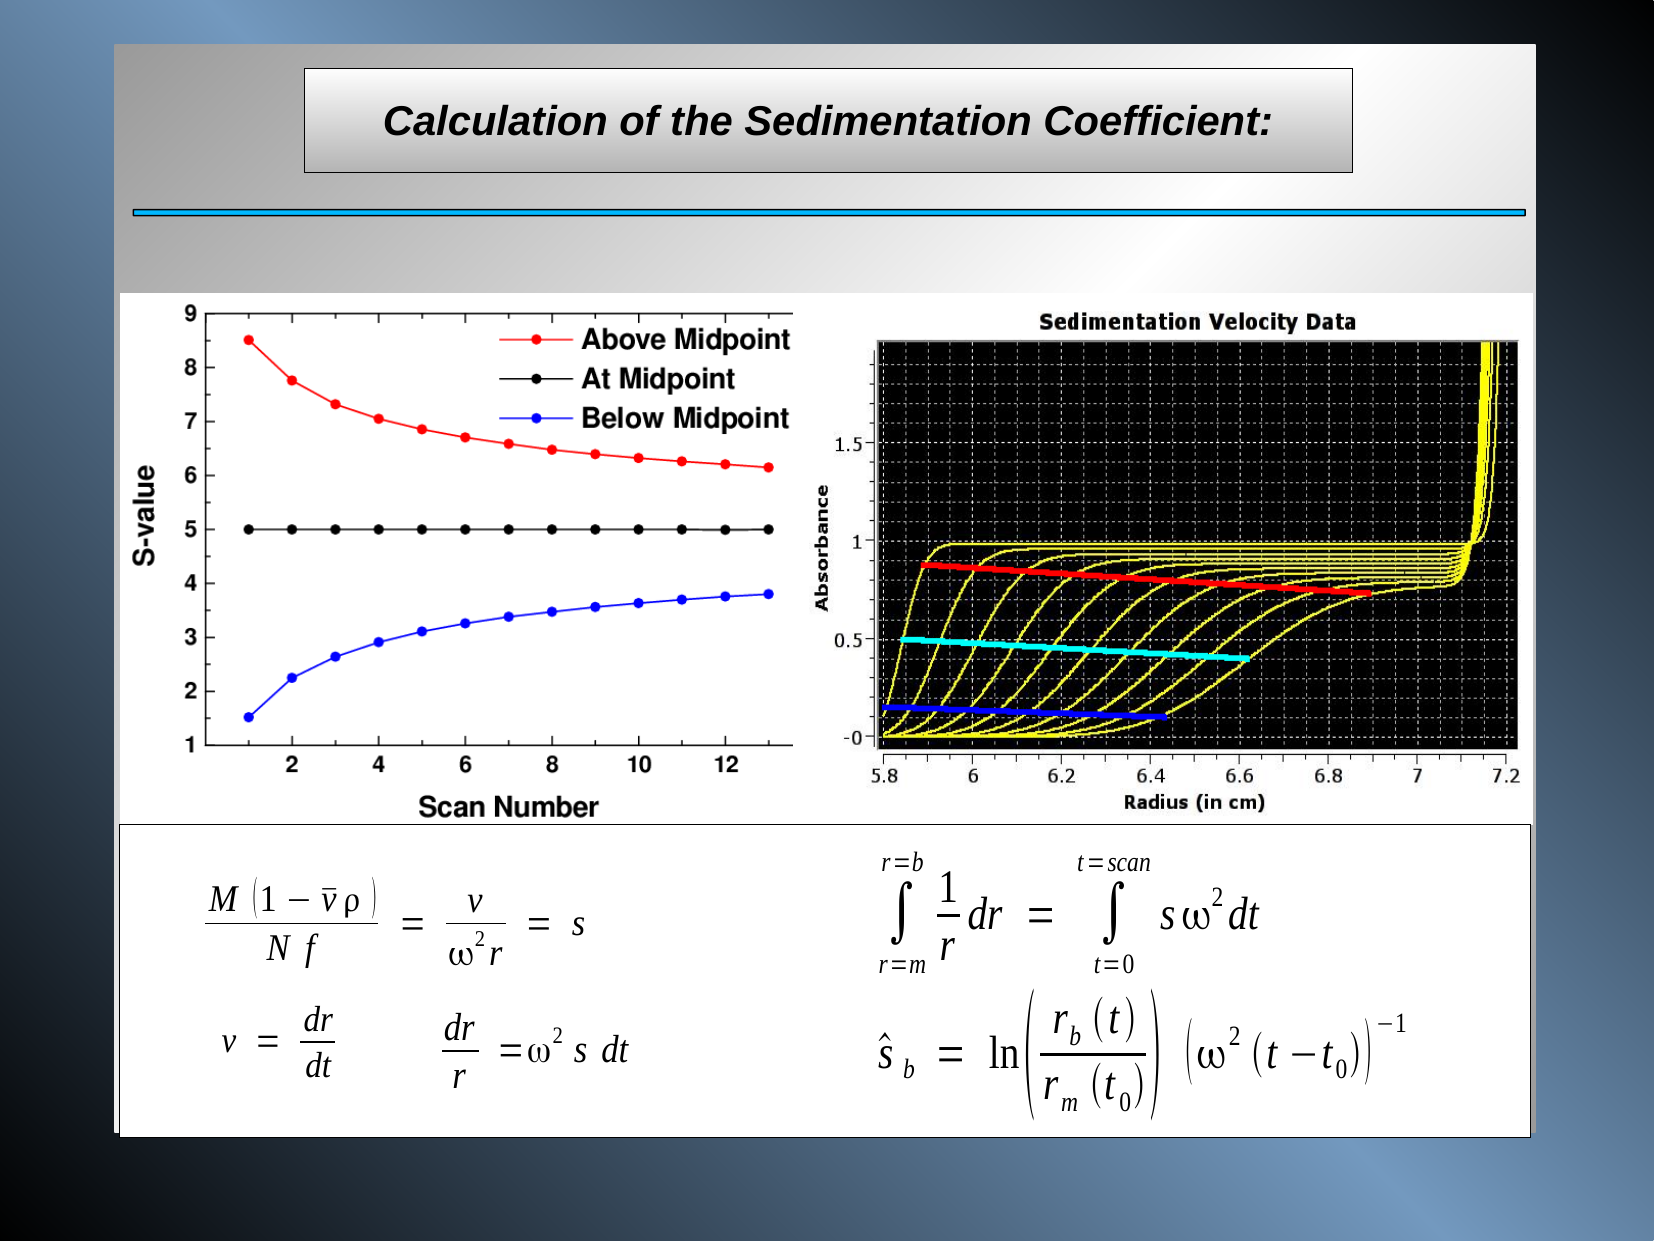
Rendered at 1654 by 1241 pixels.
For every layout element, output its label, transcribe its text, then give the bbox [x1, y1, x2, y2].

chart [214, 999, 345, 1085]
chart [198, 875, 591, 974]
text_box [119, 824, 1531, 1138]
chart [871, 846, 1266, 980]
chart [869, 985, 1414, 1123]
chart [431, 1004, 639, 1098]
text_box Calculation of the Sedimentation Coefficient: [304, 68, 1353, 173]
text_box [133, 209, 1526, 216]
picture [120, 293, 1533, 825]
